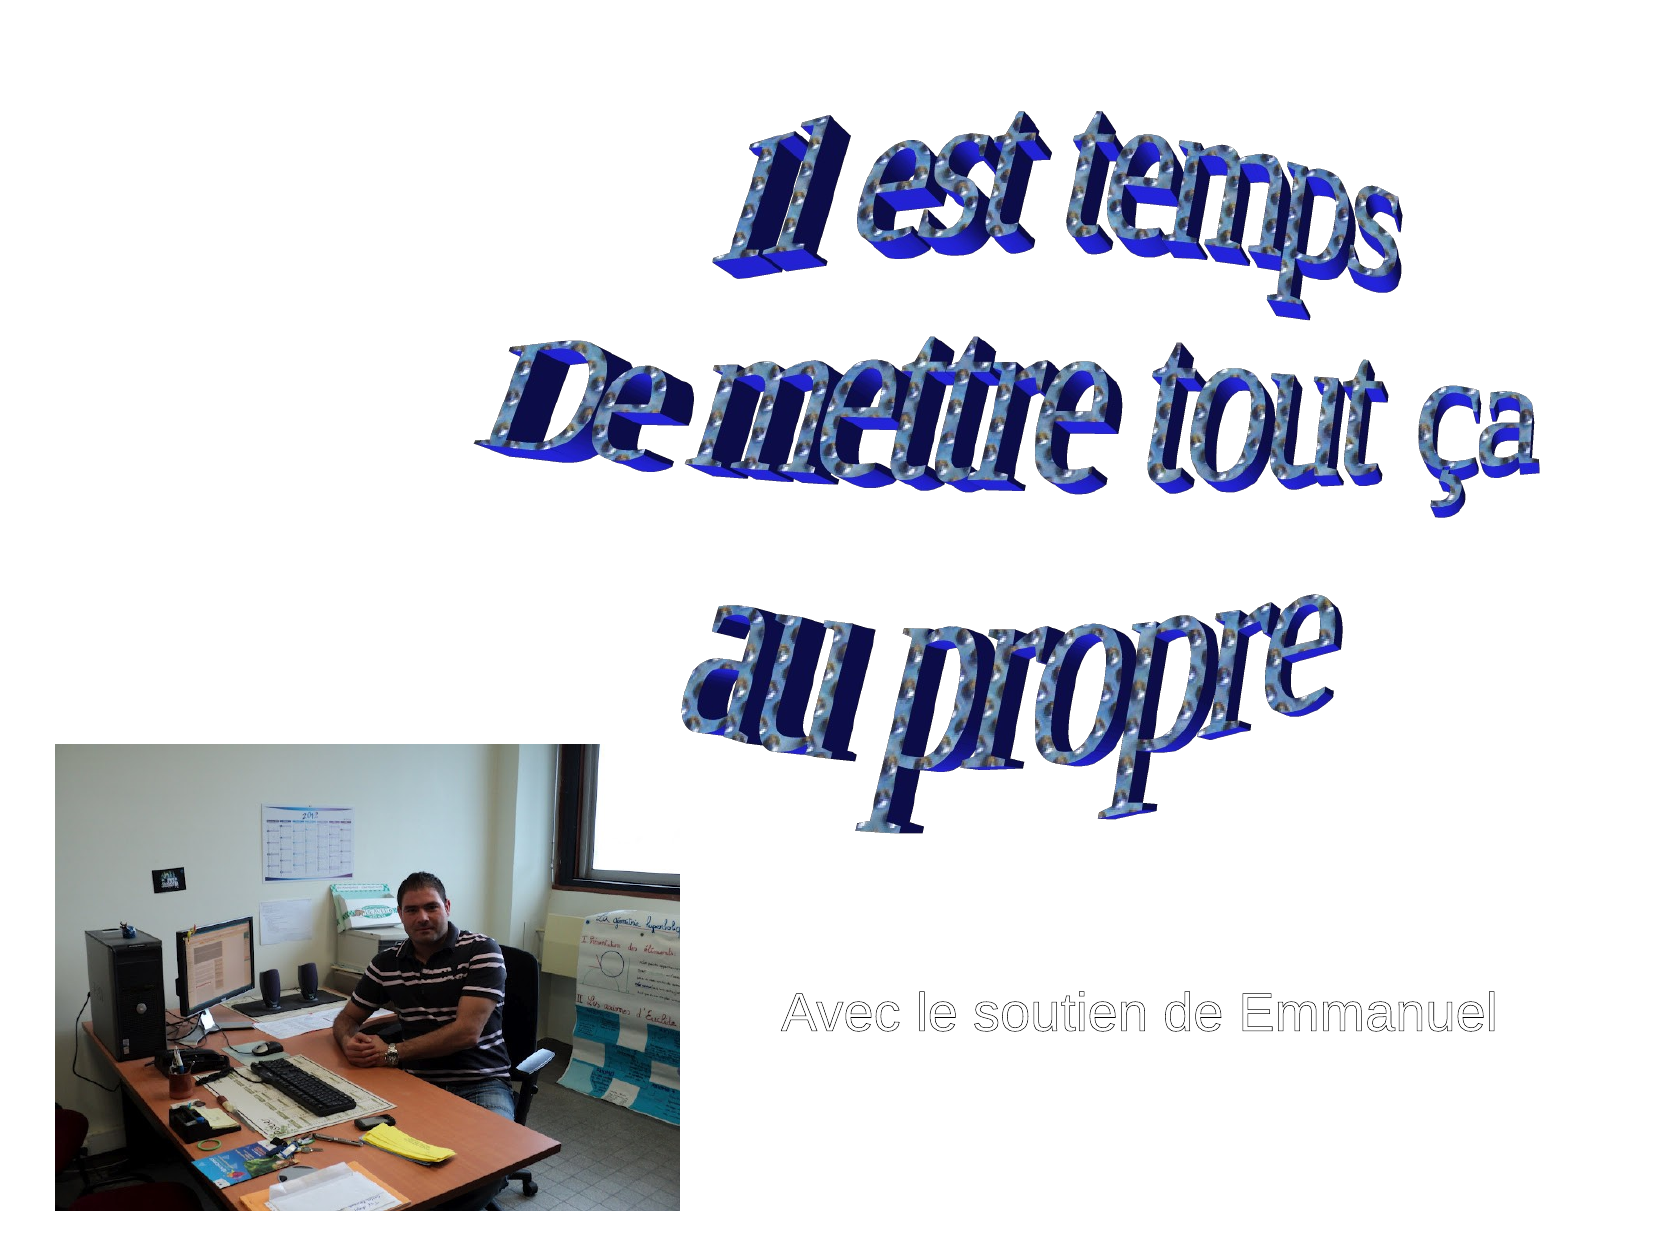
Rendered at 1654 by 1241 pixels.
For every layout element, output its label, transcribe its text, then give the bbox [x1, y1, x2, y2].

picture [55, 744, 680, 1211]
picture [670, 1048, 680, 1052]
text_box Avec le soutien de Emmanuel [766, 974, 1595, 1050]
